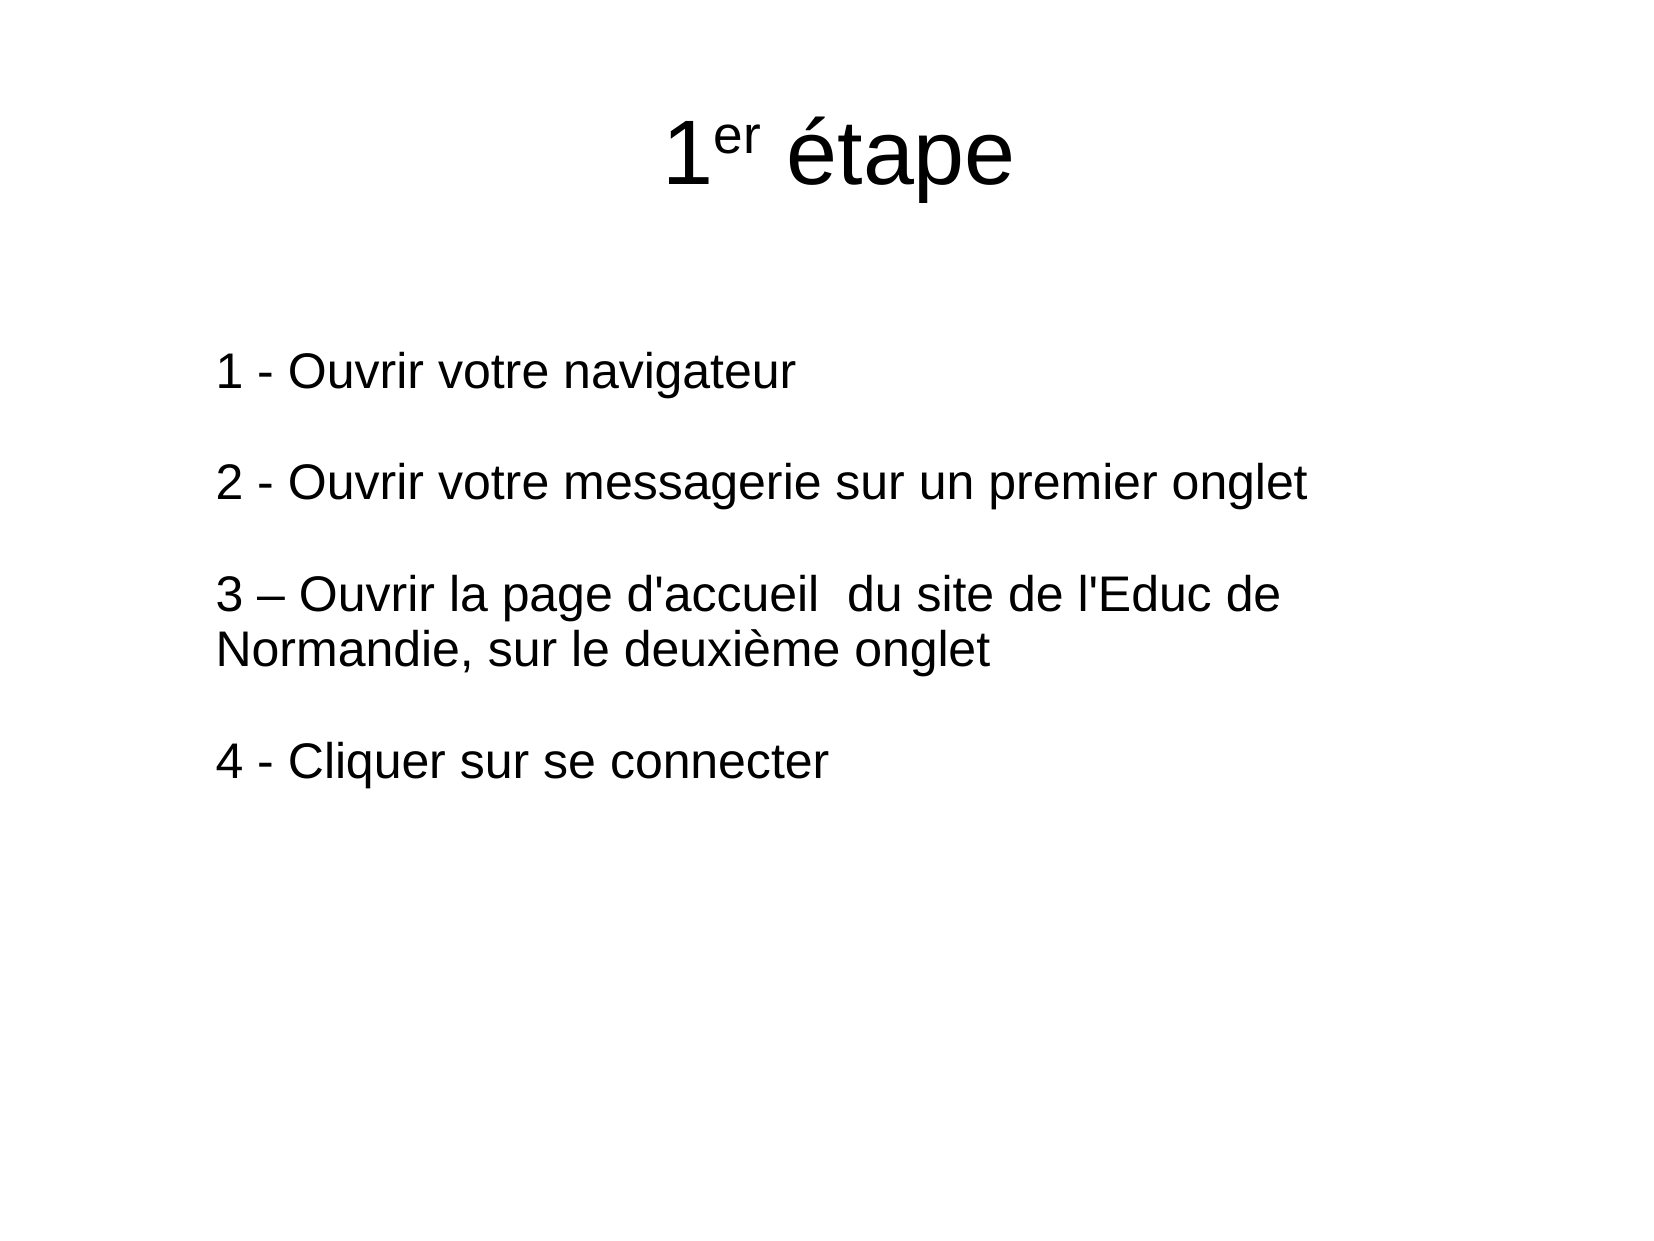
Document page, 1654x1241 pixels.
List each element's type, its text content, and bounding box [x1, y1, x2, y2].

title 1er étape [82, 49, 1571, 257]
text_box 1 - Ouvrir votre navigateur 2 - Ouvrir votre messagerie sur un premier onglet 3 – Ouvrir la page d'accueil du site de l'Educ de Normandie, sur le deuxième onglet 4 - Cliquer sur se connecter [200, 335, 1489, 1134]
